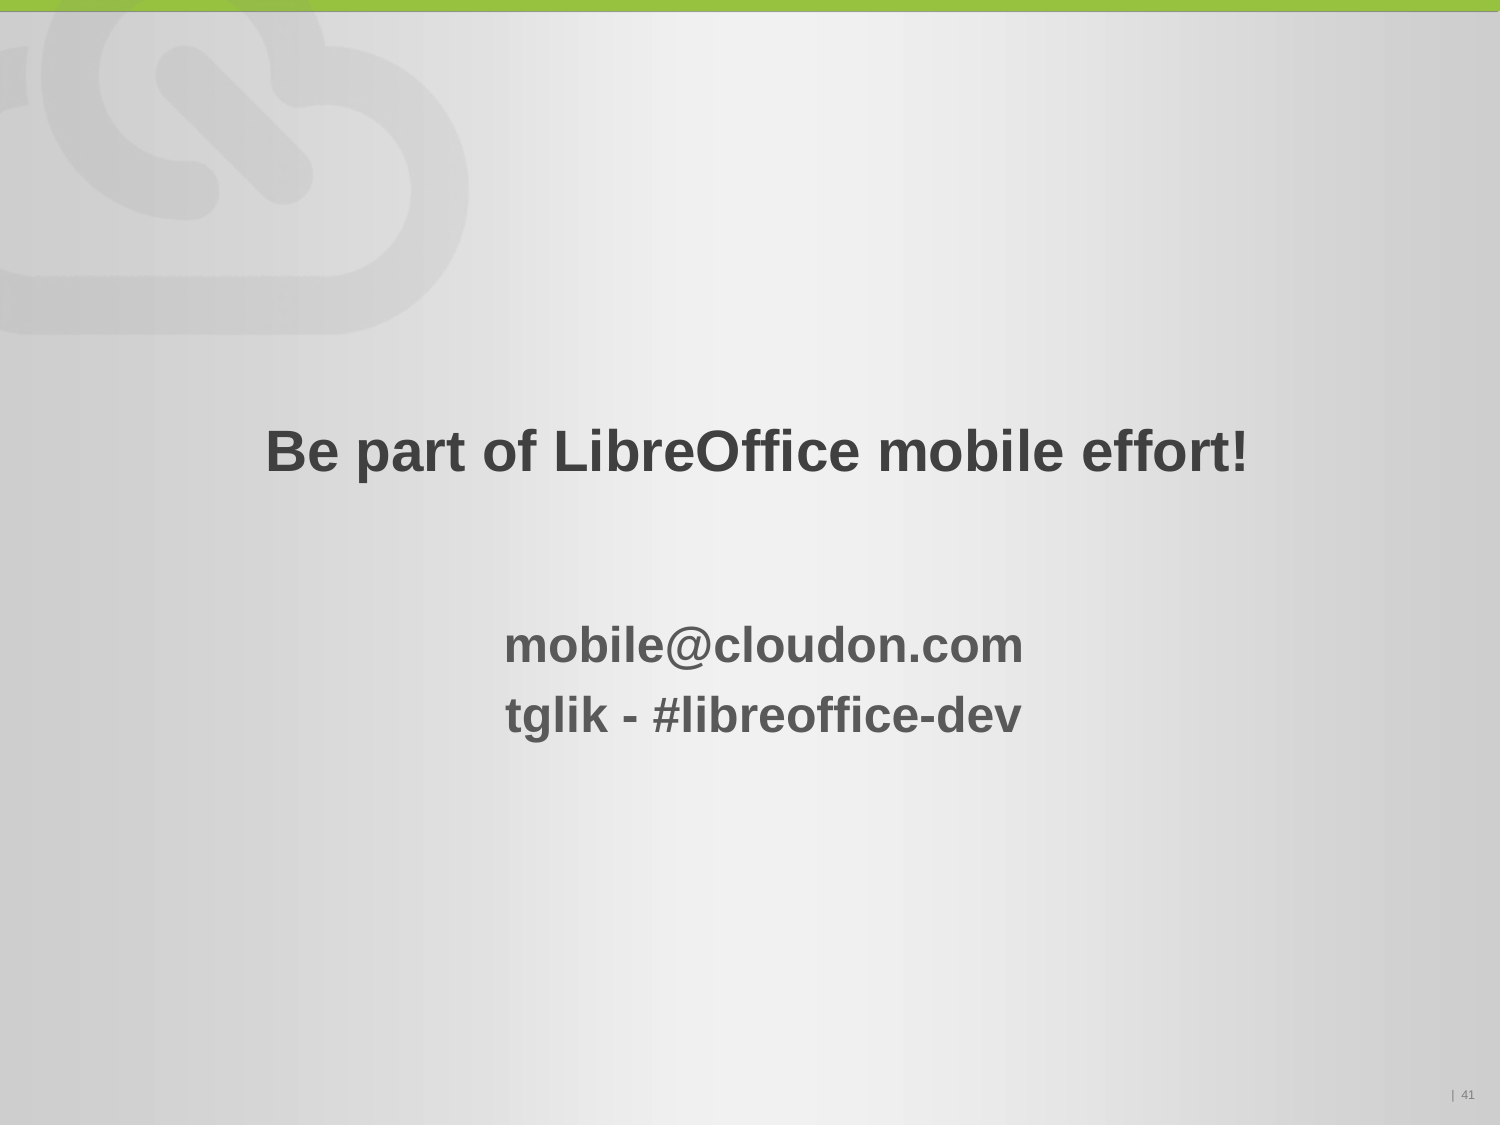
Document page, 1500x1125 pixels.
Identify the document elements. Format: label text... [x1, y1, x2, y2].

list mobile@cloudon.com tglik - #libreoffice-dev [78, 605, 1450, 941]
picture [0, 0, 1500, 1125]
list Be part of LibreOffice mobile effort! [103, 406, 1413, 560]
